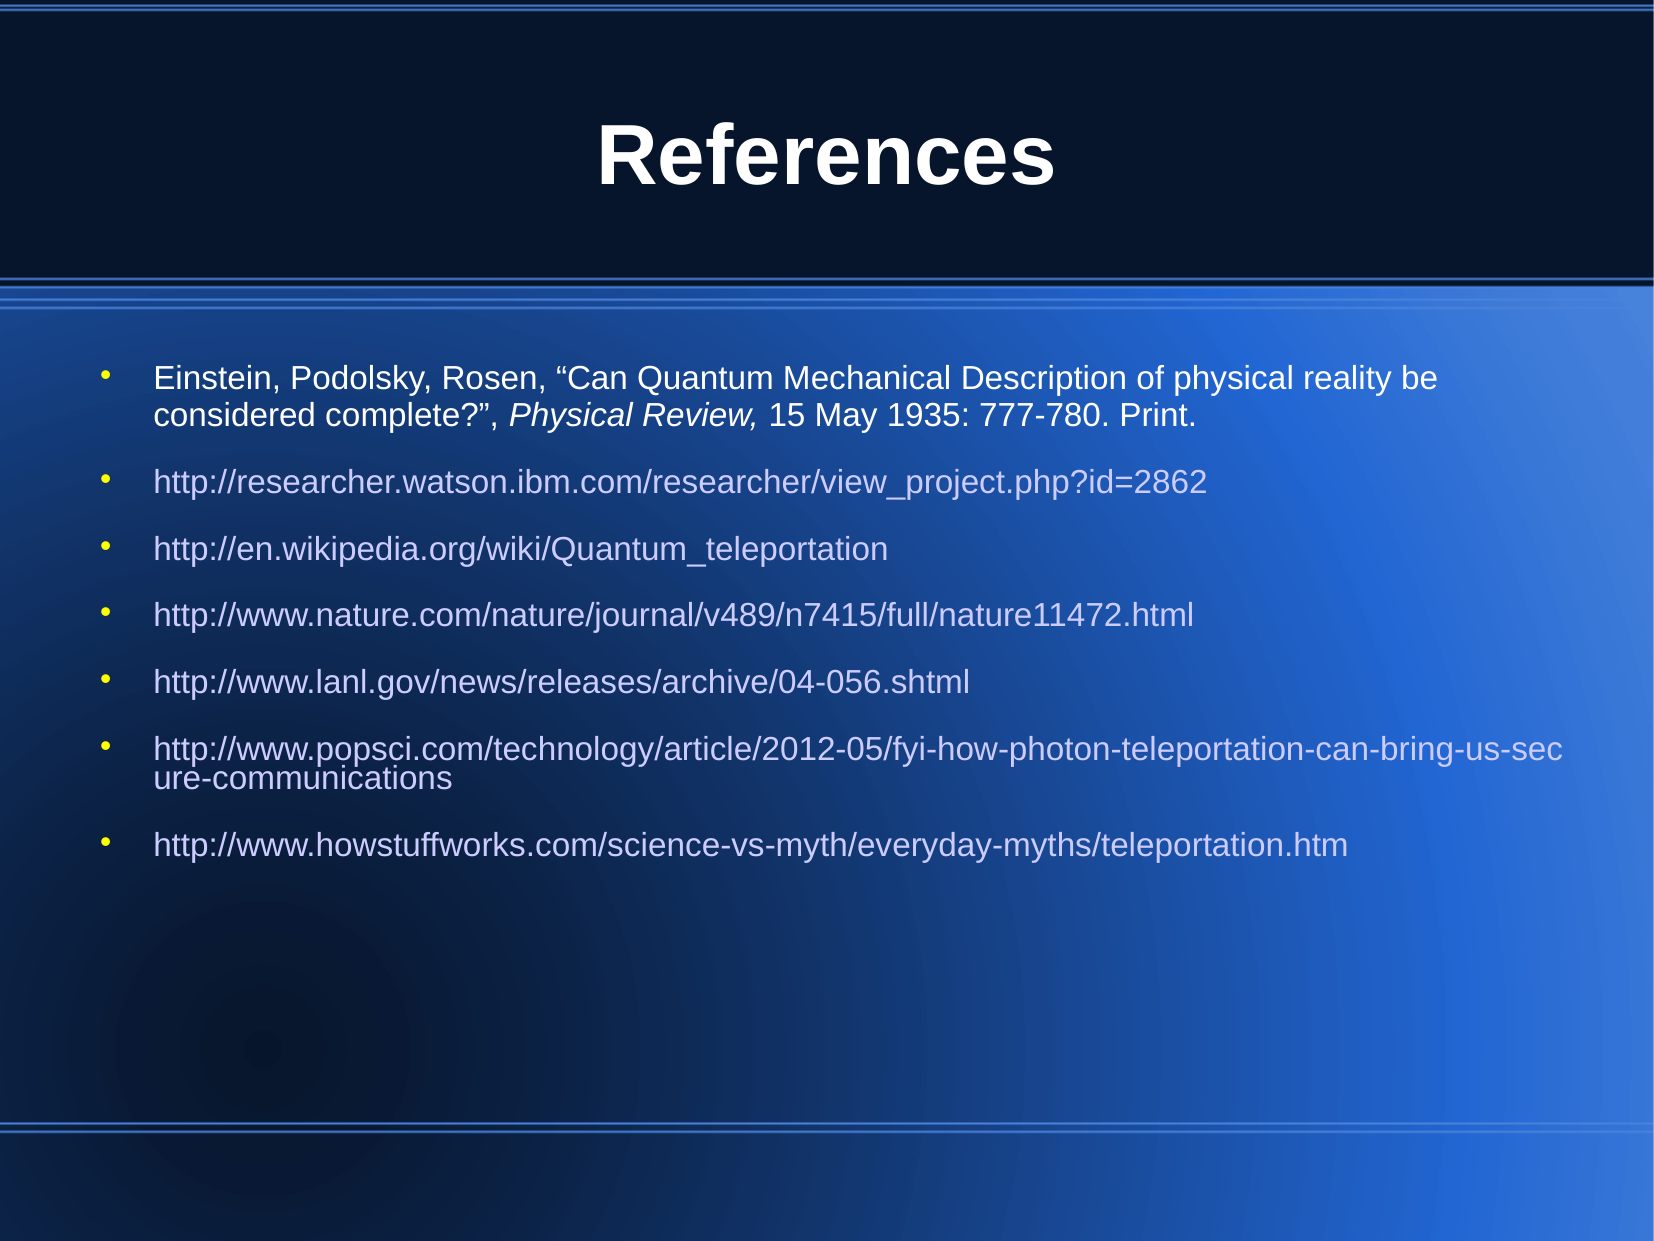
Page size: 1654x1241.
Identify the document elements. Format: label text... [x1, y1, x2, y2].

title References [82, 49, 1571, 257]
picture [0, 0, 1654, 1241]
list Einstein, Podolsky, Rosen, “Can Quantum Mechanical Description of physical reality be considered complete?”, Physical Review, 15 May 1935: 777-780. Print. http://researcher.watson.ibm.com/researcher/view_project.php?id=2862 http://en.wikipedia.org/wiki/Quantum_teleportation http://www.nature.com/nature/journal/v489/n7415/full/nature11472.html http://www.lanl.gov/news/releases/archive/04-056.shtml http://www.popsci.com/technology/article/2012-05/fyi-how-photon-teleportation-can-bring-us-secure-communications http://www.howstuffworks.com/science-vs-myth/everyday-myths/teleportation.htm [82, 355, 1571, 1058]
